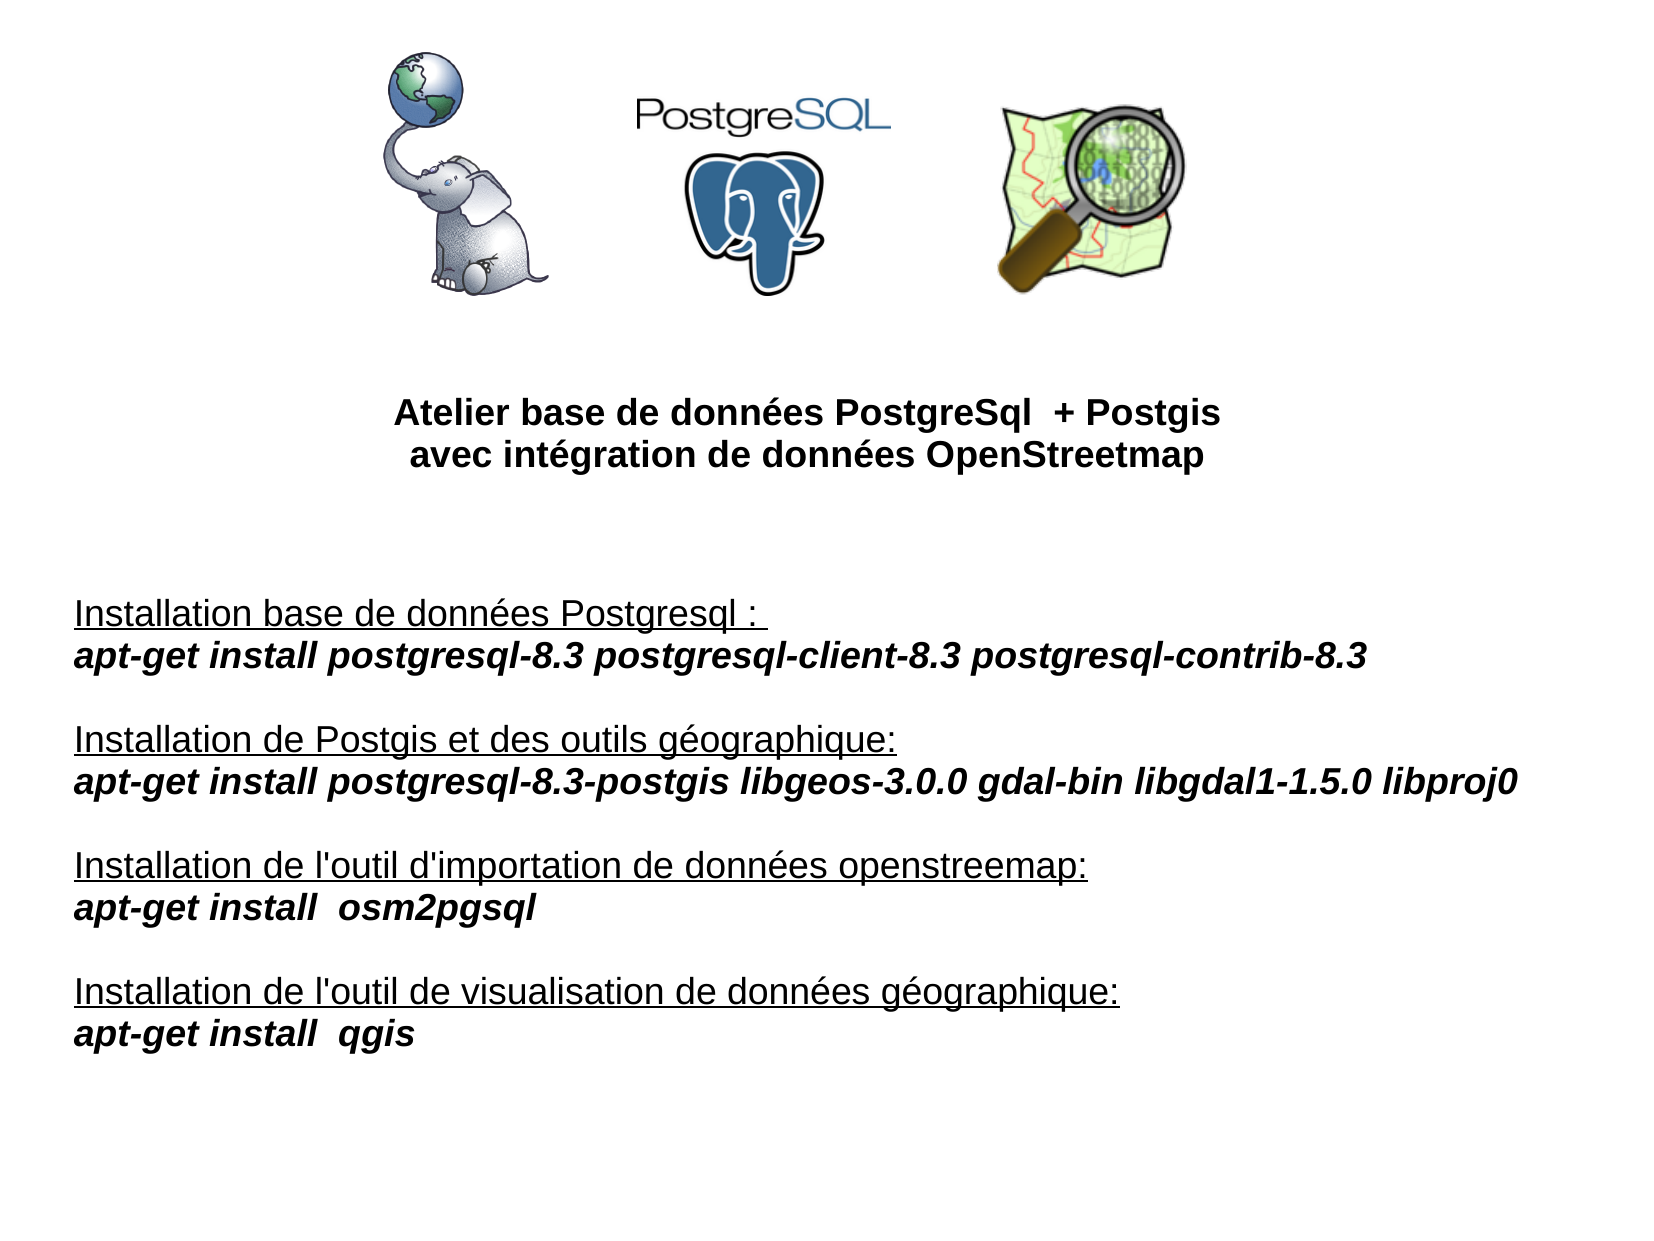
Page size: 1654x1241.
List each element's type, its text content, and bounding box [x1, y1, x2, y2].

text_box Atelier base de données PostgreSql + Postgis avec intégration de données OpenStreetmap [378, 383, 1236, 525]
picture [383, 52, 549, 296]
picture [637, 94, 891, 296]
text_box Installation base de données Postgresql : apt-get install postgresql-8.3 postgresql-client-8.3 postgresql-contrib-8.3 Installation de Postgis et des outils géographique: apt-get install postgresql-8.3-postgis libgeos-3.0.0 gdal-bin libgdal1-1.5.0 libproj0 Installation de l'outil d'importation de données openstreemap: apt-get install osm2pgsql Installation de l'outil de visualisation de données géographique: apt-get install qgis [59, 584, 1625, 1062]
picture [962, 100, 1190, 296]
